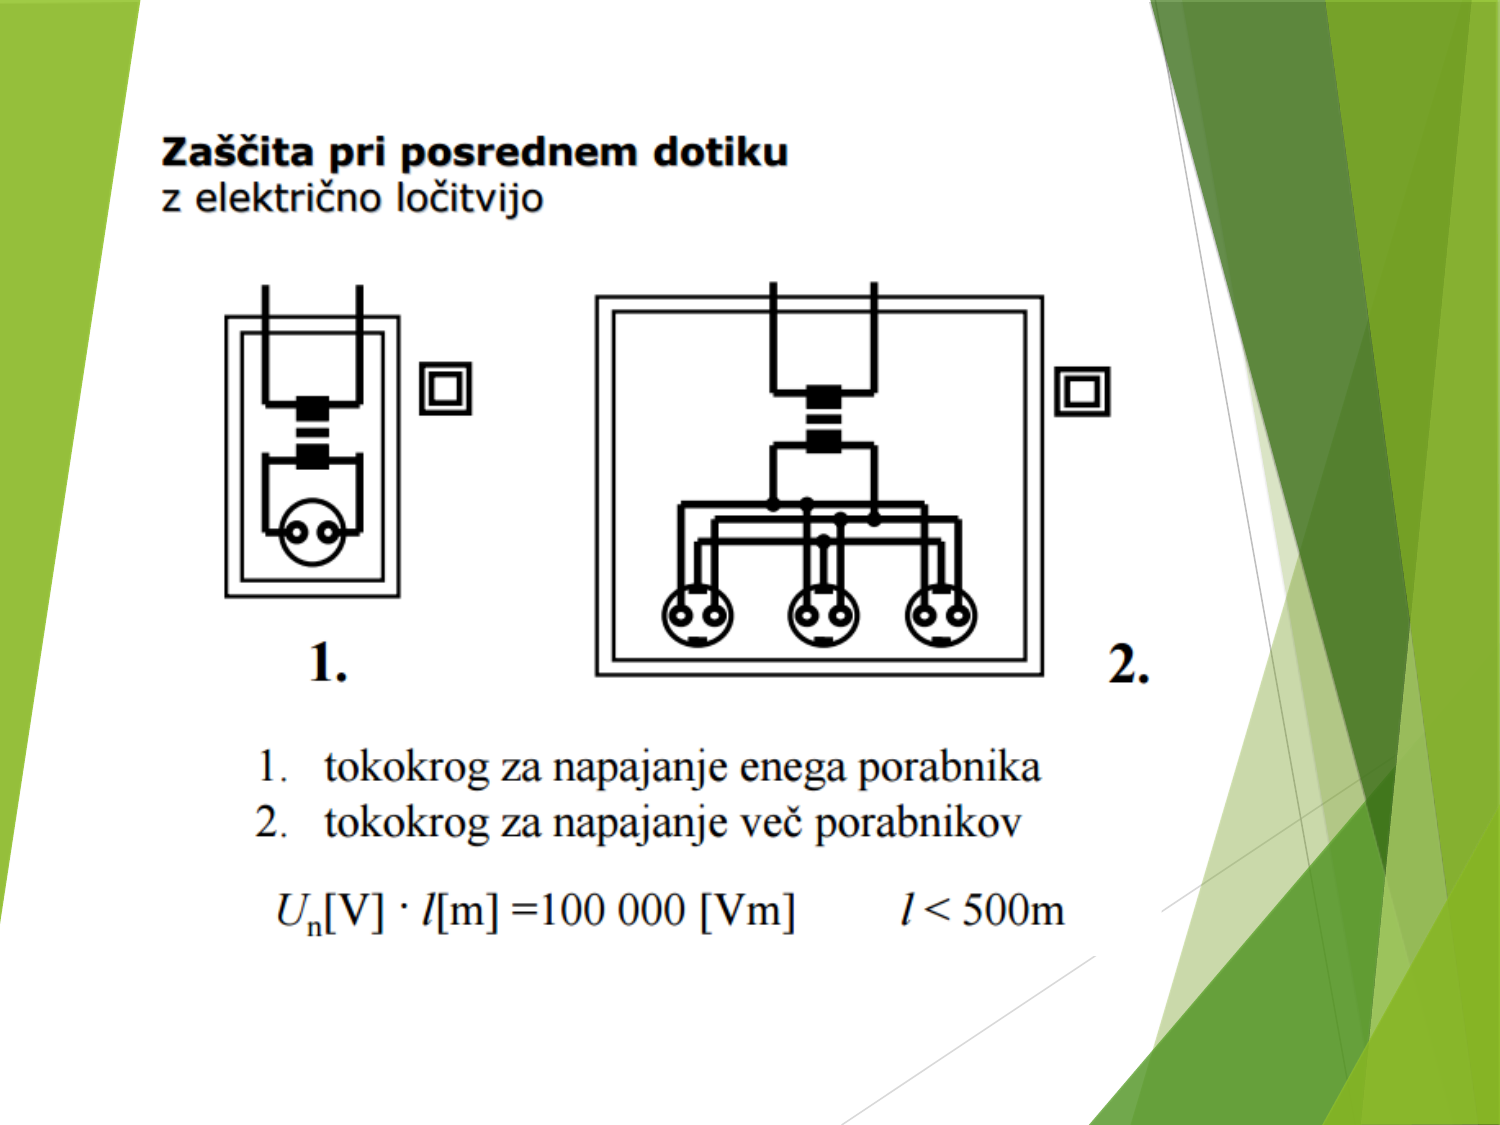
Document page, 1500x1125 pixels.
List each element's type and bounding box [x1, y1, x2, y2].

picture [147, 113, 1162, 956]
